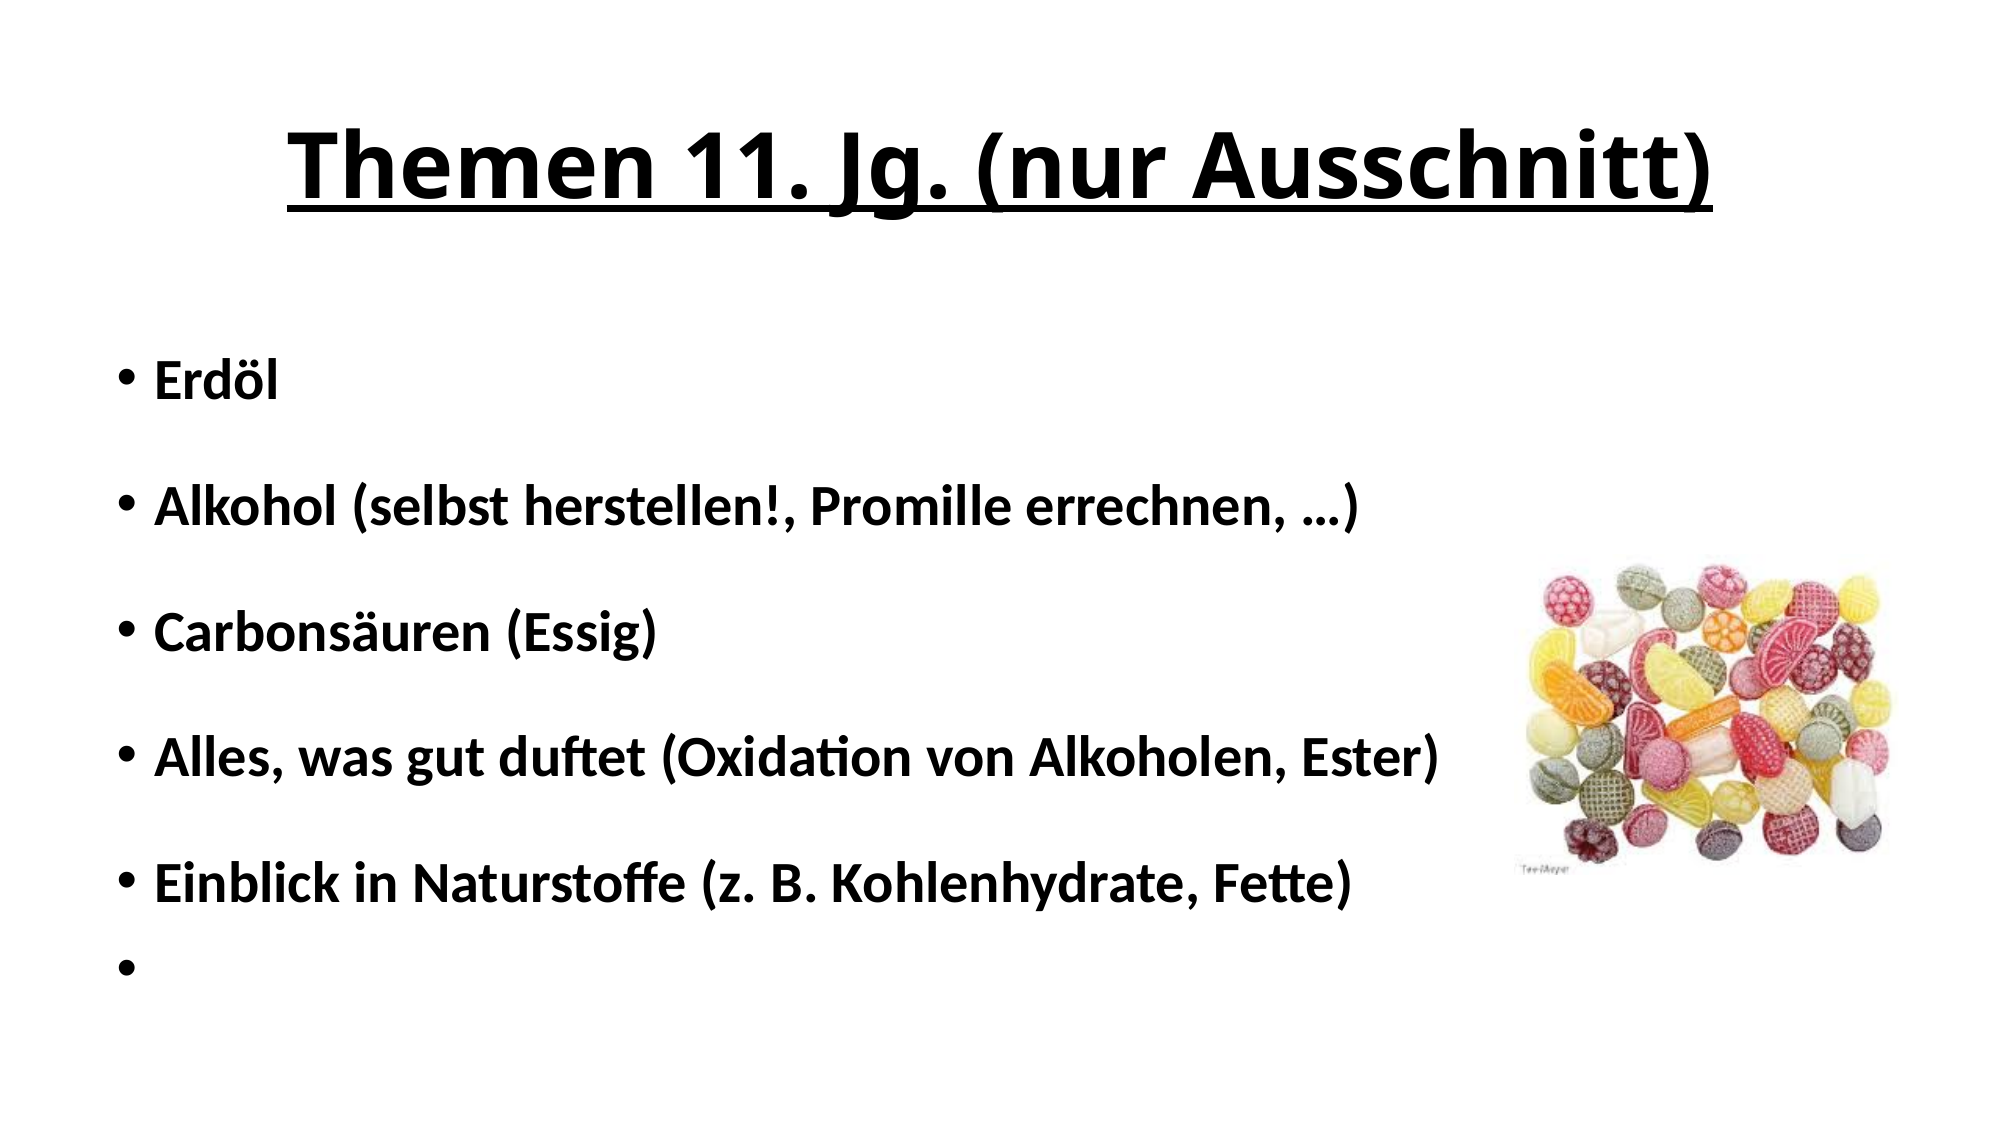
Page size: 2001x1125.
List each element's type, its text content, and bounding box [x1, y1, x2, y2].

title Themen 11. Jg. (nur Ausschnitt) [137, 59, 1863, 278]
picture [1514, 554, 1899, 875]
list Erdöl Alkohol (selbst herstellen!, Promille errechnen, …) Carbonsäuren (Essig) Alles, was gut duftet (Oxidation von Alkoholen, Ester) Einblick in Naturstoffe (z. B. Kohlenhydrate, Fette) [101, 299, 1827, 1014]
